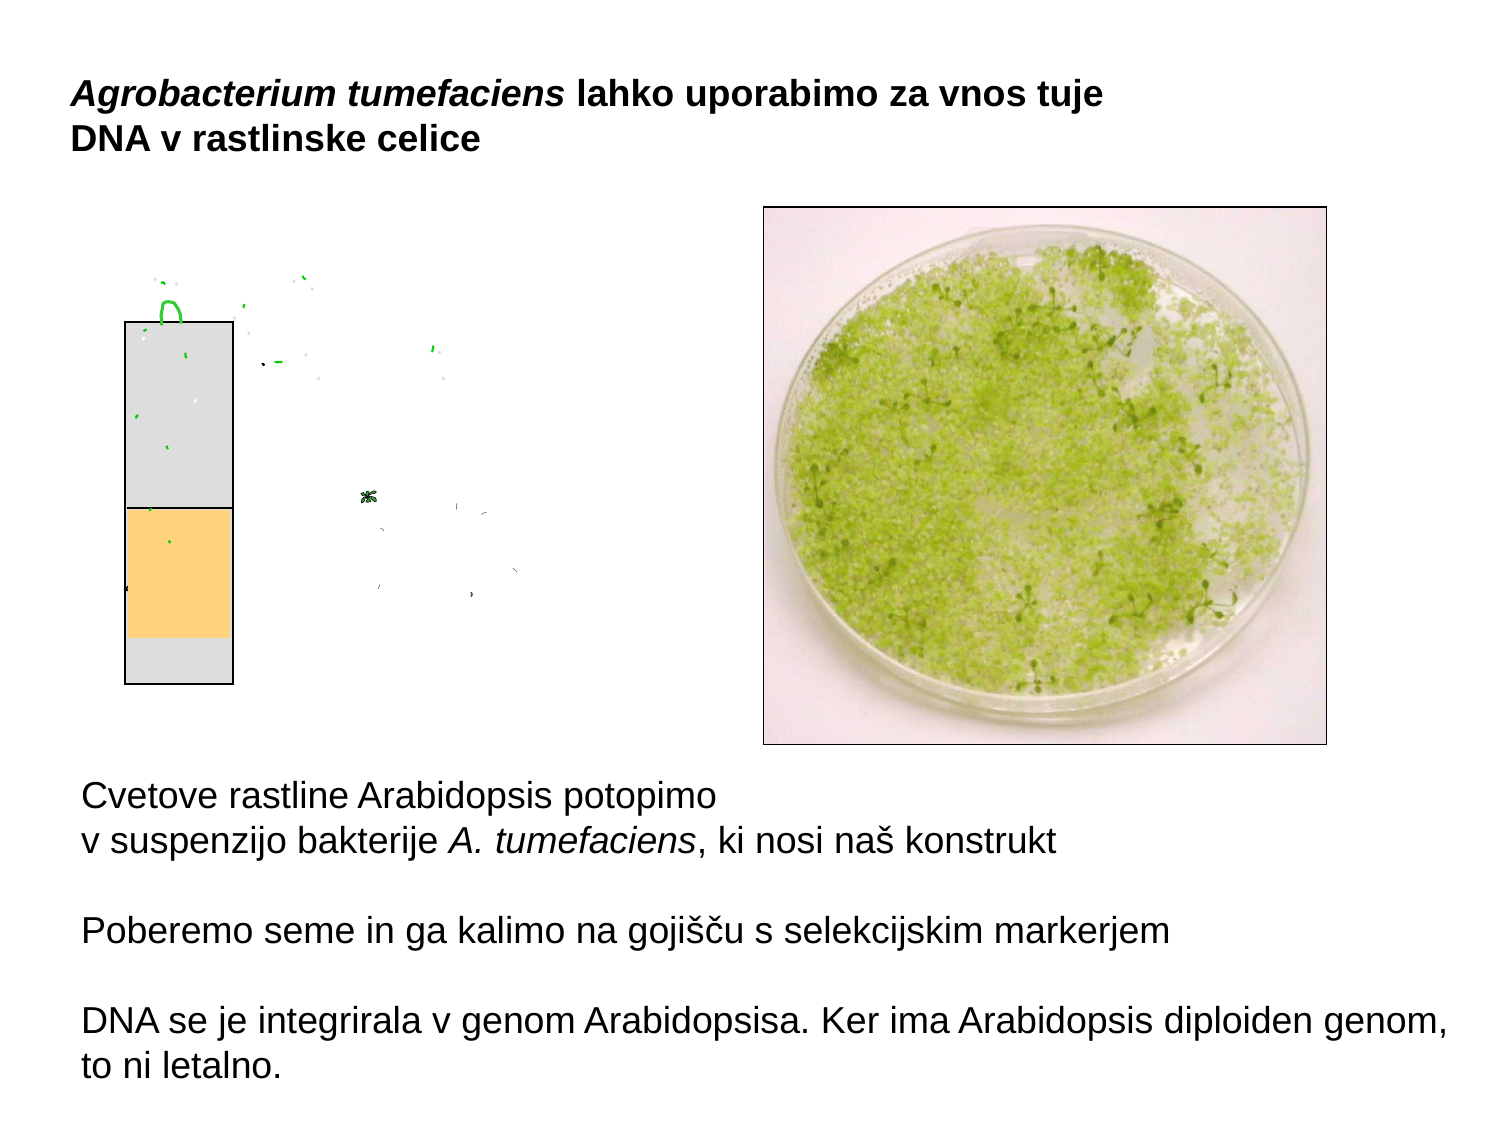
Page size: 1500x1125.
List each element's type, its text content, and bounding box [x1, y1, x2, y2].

picture [764, 207, 1326, 744]
text_box [360, 490, 377, 503]
text_box Agrobacterium tumefaciens lahko uporabimo za vnos tuje DNA v rastlinske celice [55, 61, 1132, 167]
text_box [124, 322, 233, 685]
text_box Cvetove rastline Arabidopsis potopimo v suspenzijo bakterije A. tumefaciens, ki nosi naš konstrukt Poberemo seme in ga kalimo na gojišču s selekcijskim markerjem DNA se je integrirala v genom Arabidopsisa. Ker ima Arabidopsis diploiden genom, to ni letalno. [66, 763, 1464, 1094]
